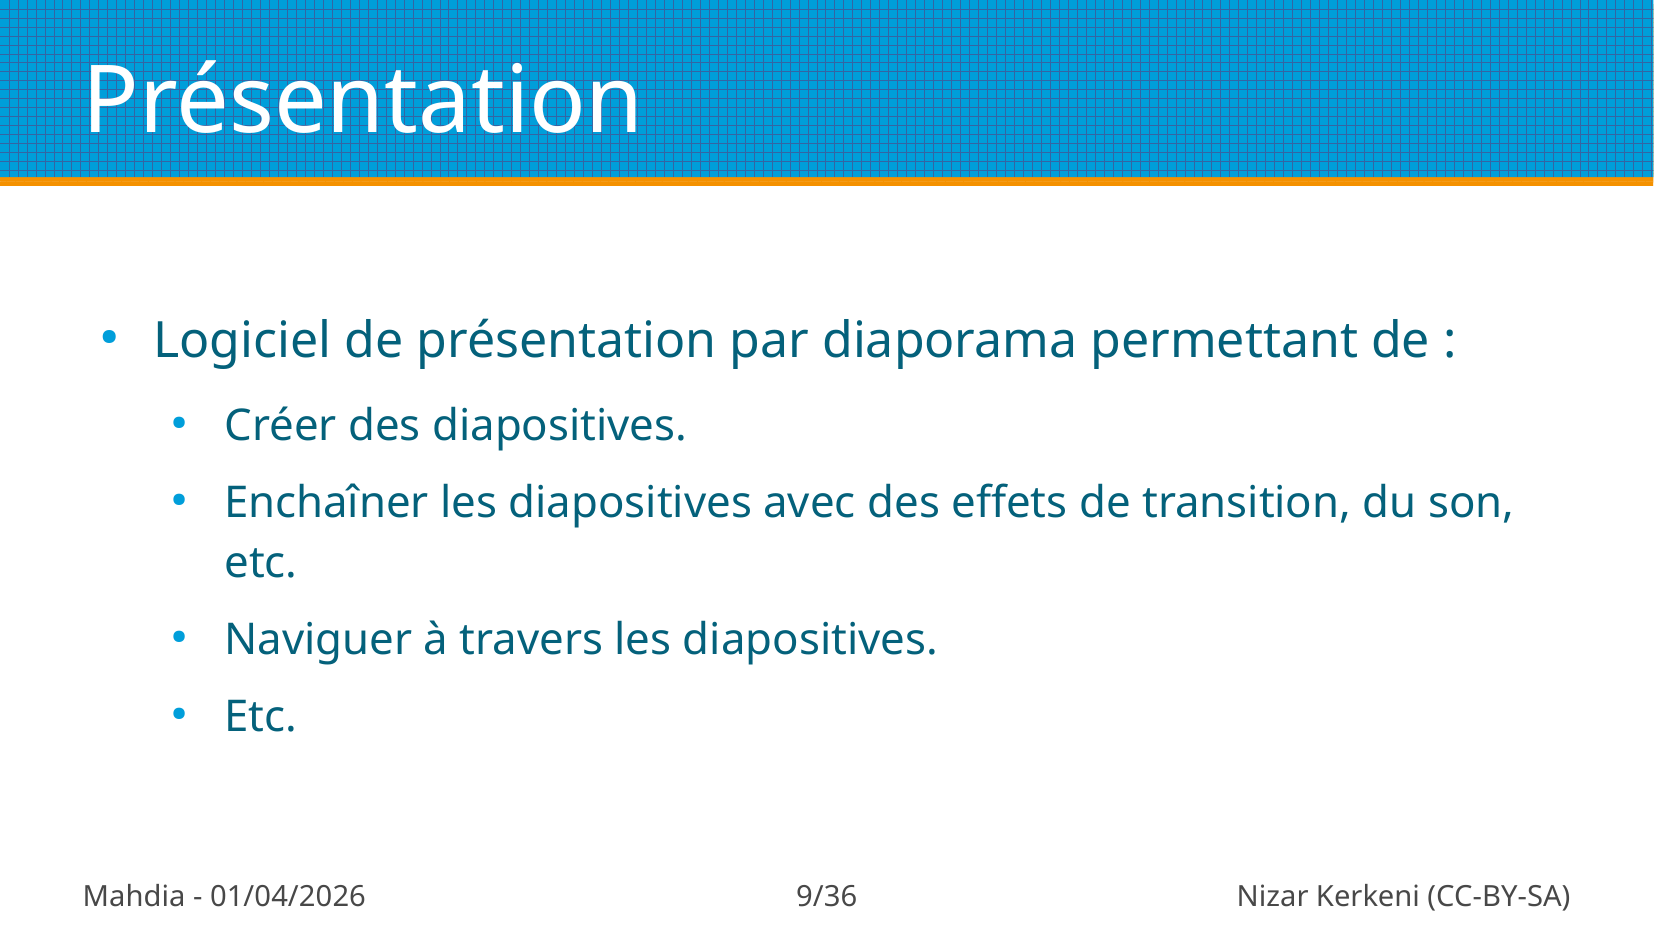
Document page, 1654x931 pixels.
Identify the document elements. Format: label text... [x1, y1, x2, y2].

list Logiciel de présentation par diaporama permettant de : Créer des diapositives. Enchaîner les diapositives avec des effets de transition, du son, etc. Naviguer à travers les diapositives. Etc. [82, 236, 1571, 813]
title Présentation [82, 14, 1571, 178]
